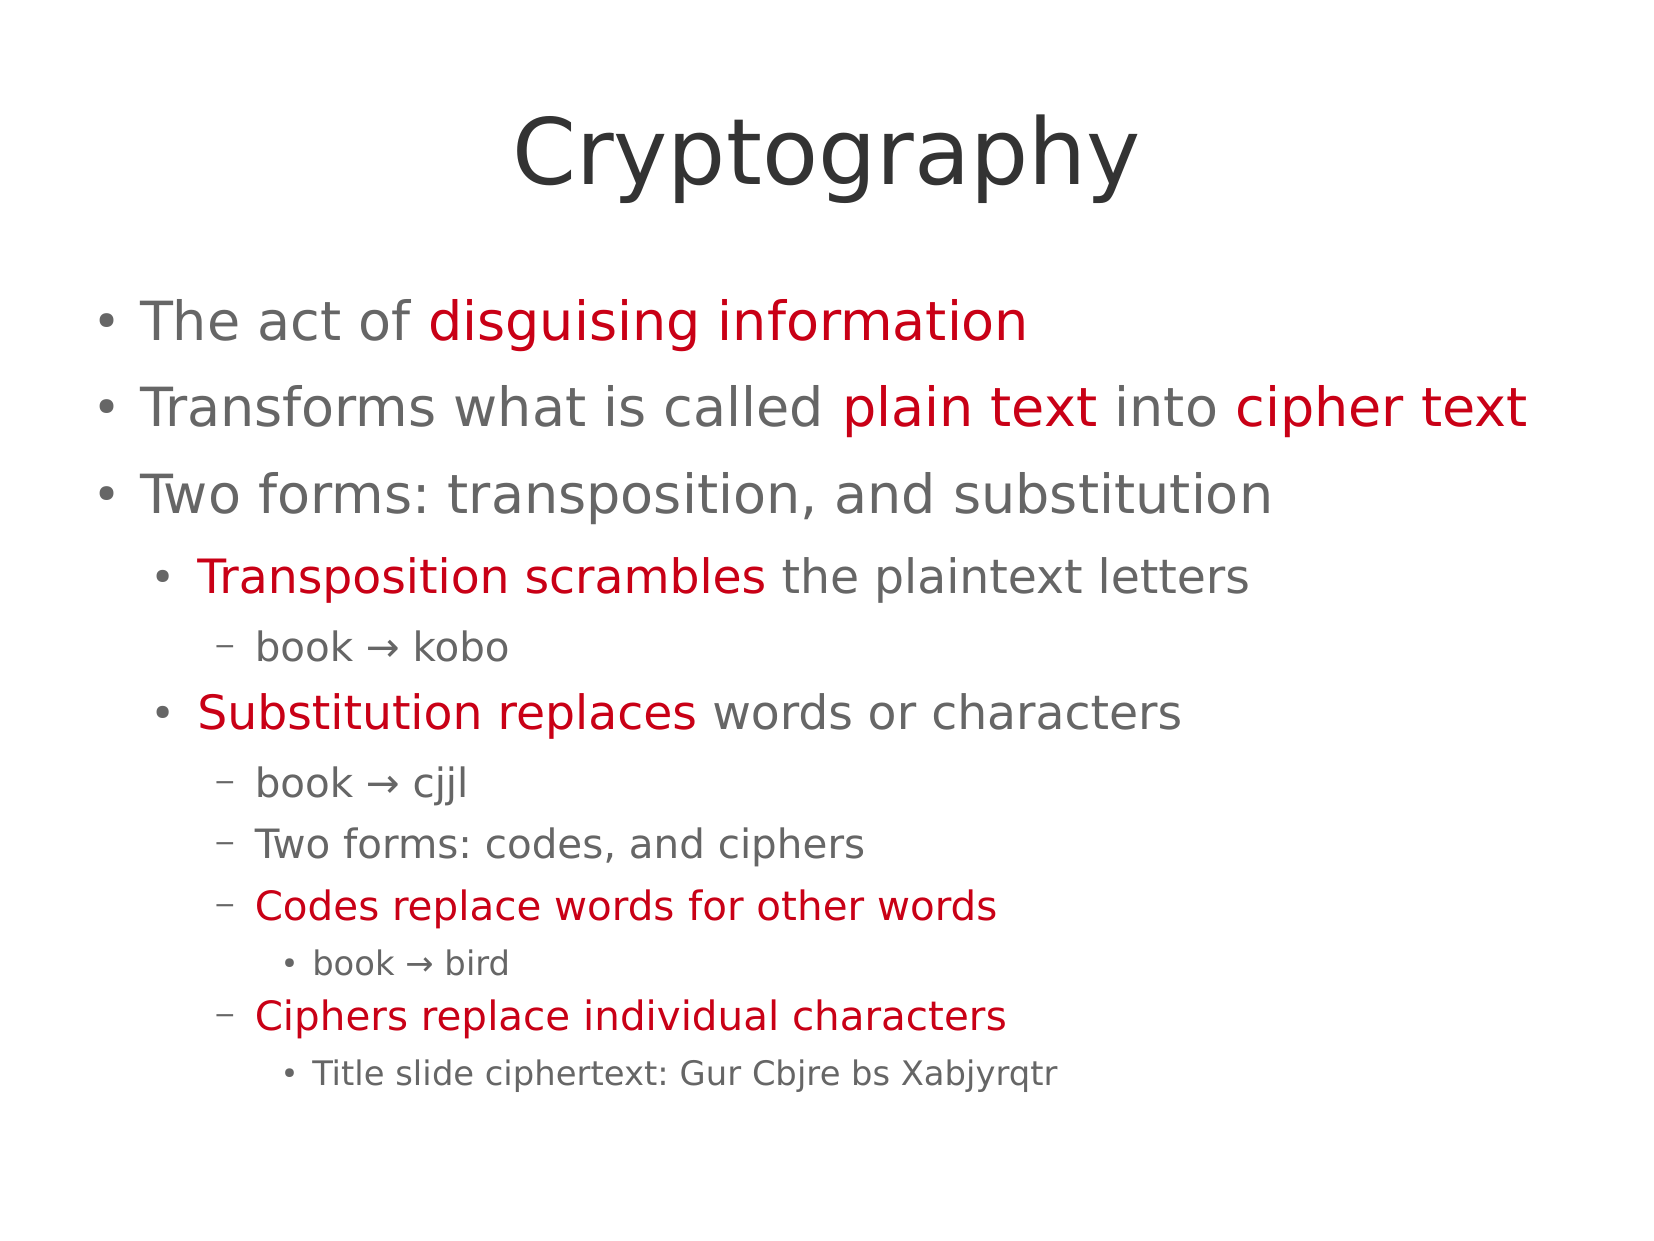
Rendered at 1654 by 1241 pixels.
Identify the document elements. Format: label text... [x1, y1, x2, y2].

title Cryptography [82, 56, 1571, 250]
list The act of disguising information Transforms what is called plain text into cipher text Two forms: transposition, and substitution Transposition scrambles the plaintext letters book → kobo Substitution replaces words or characters book → cjjl Two forms: codes, and ciphers Codes replace words for other words book → bird Ciphers replace individual characters Title slide ciphertext: Gur Cbjre bs Xabjyrqtr [82, 290, 1571, 1109]
